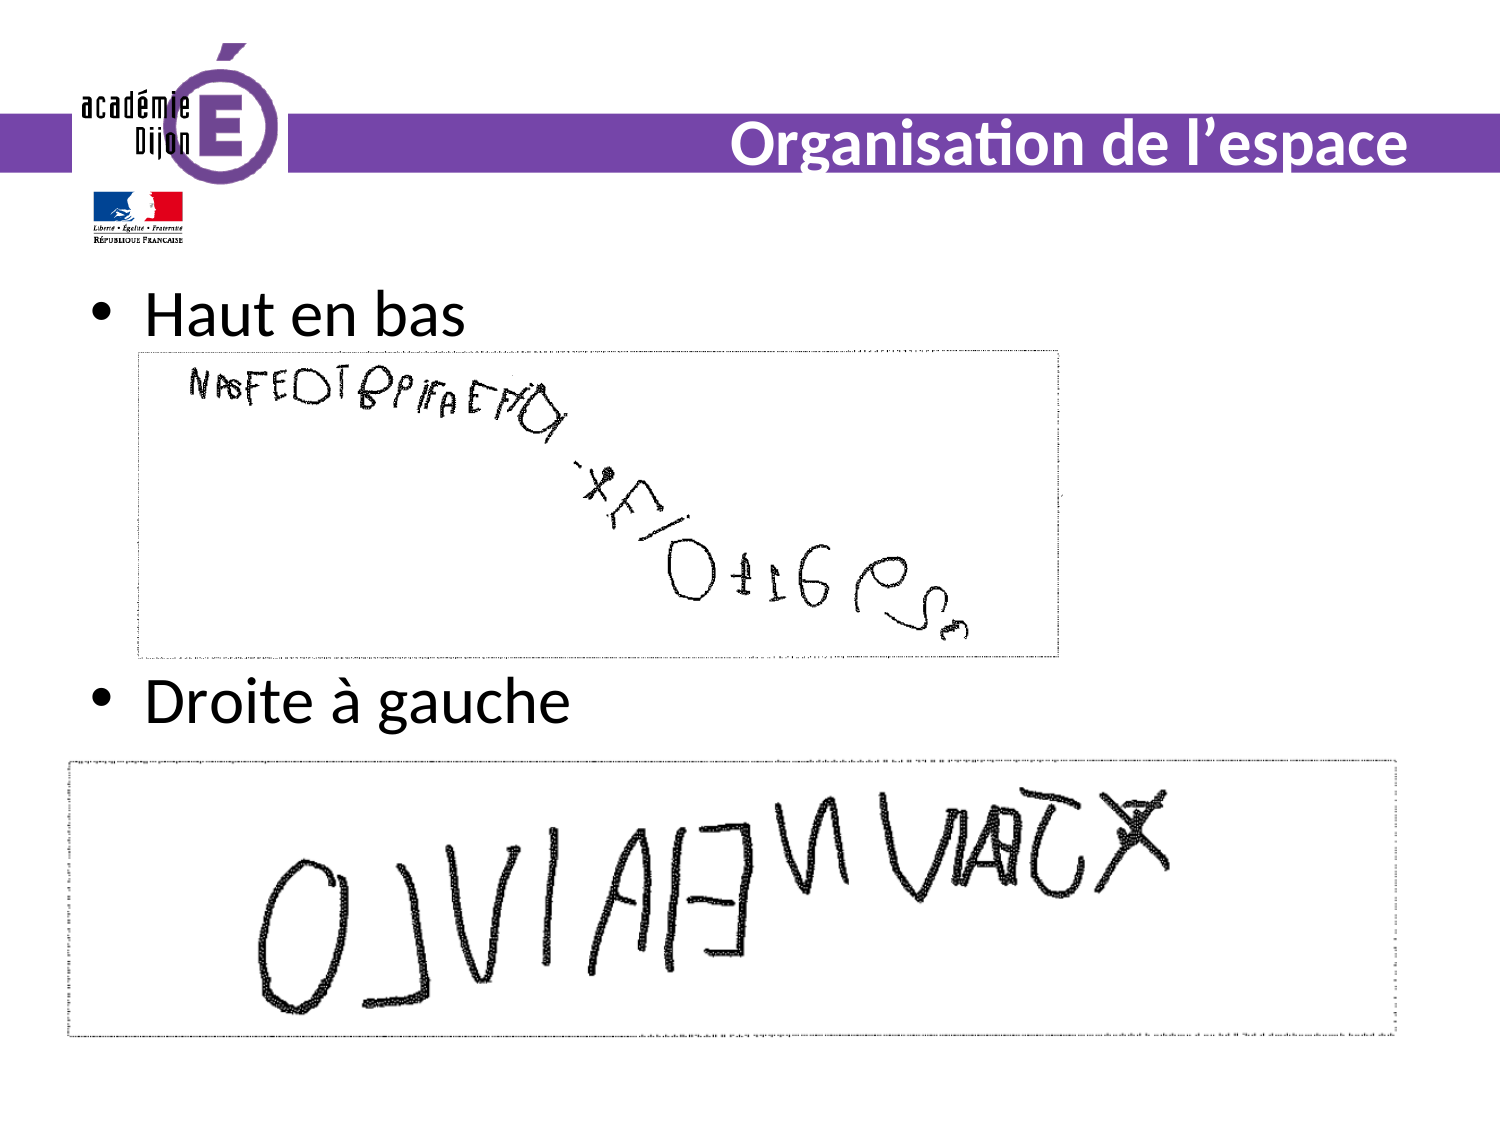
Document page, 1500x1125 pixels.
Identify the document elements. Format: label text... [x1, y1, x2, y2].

text_box Haut en bas Droite à gauche [75, 262, 1426, 1005]
picture [64, 751, 1398, 1044]
picture [135, 349, 1063, 662]
text_box Organisation de l’espace [360, 45, 1426, 233]
picture [82, 43, 278, 243]
